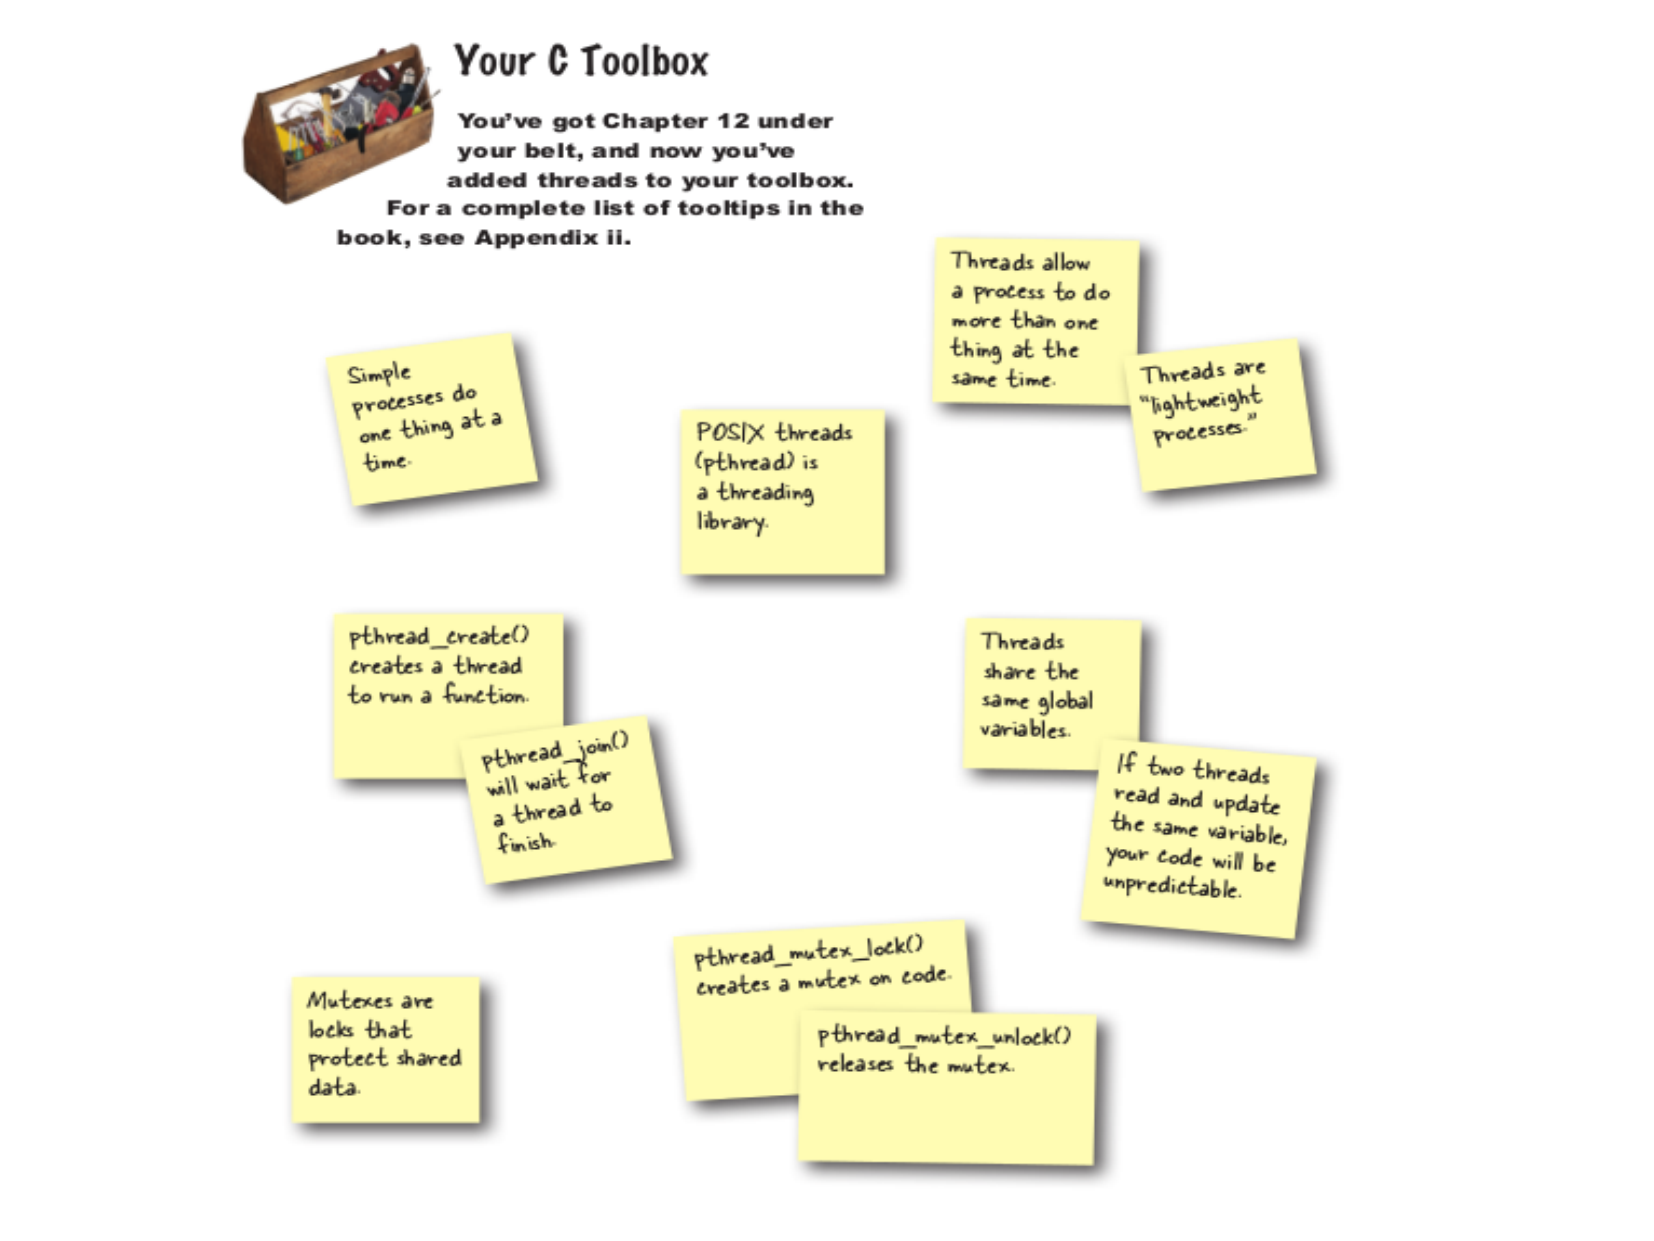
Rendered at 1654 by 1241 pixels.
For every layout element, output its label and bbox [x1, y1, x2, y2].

picture [212, 23, 1382, 1205]
